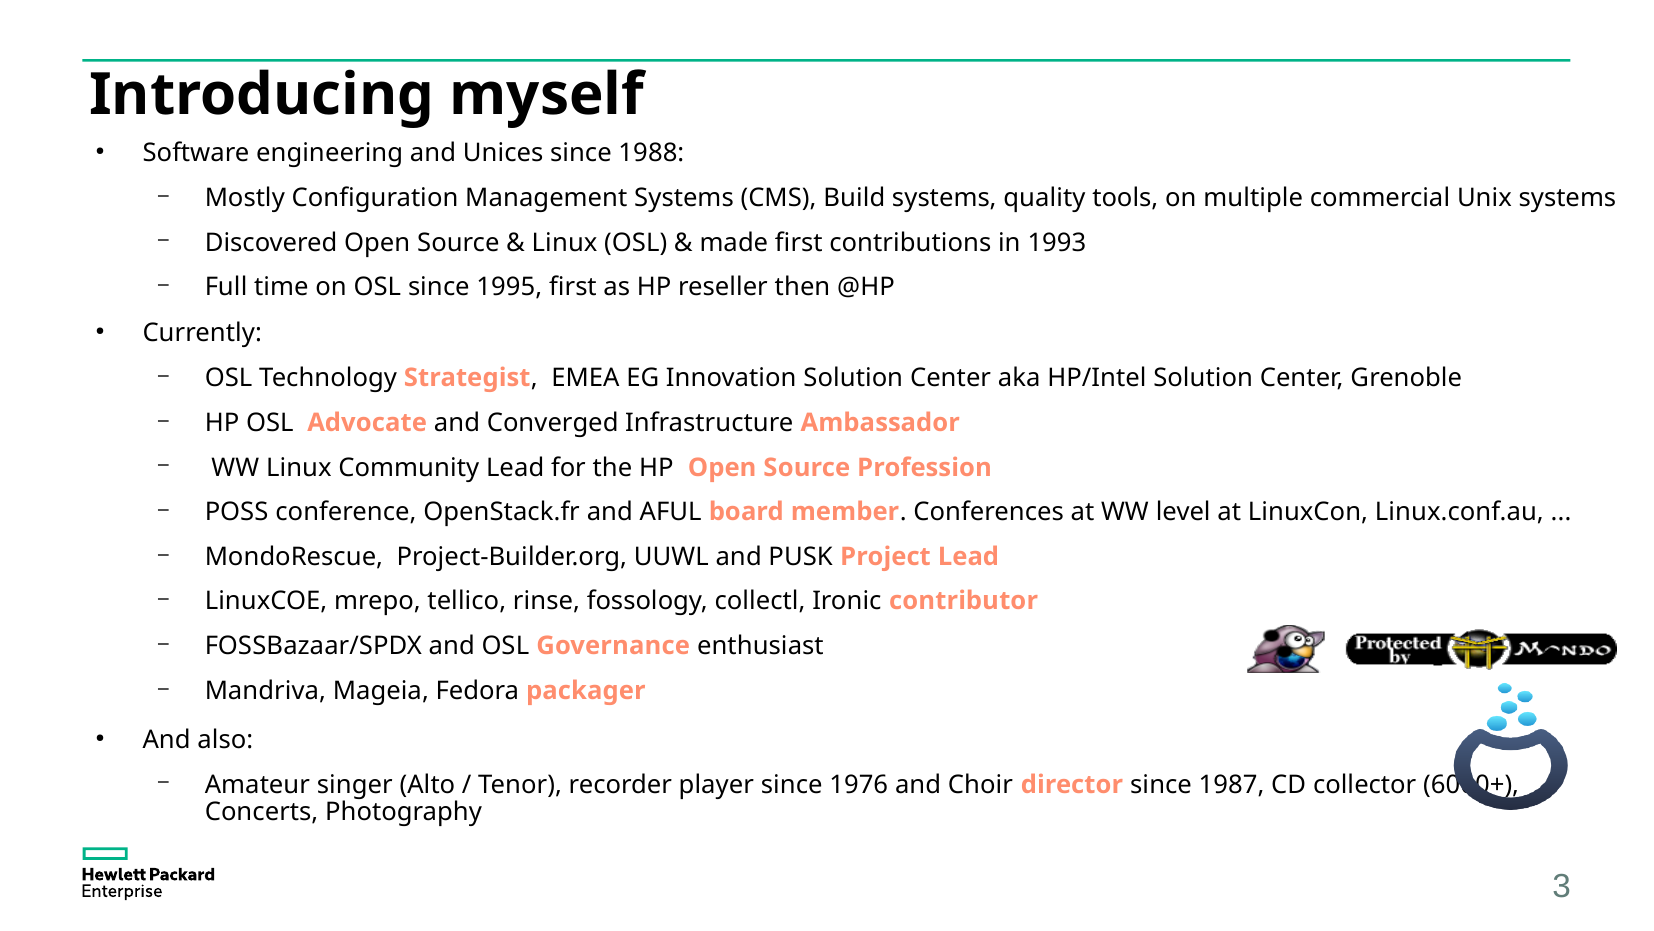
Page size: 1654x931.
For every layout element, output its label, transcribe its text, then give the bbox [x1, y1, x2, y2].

slide_number <numéro> [1498, 872, 1571, 904]
picture [1226, 606, 1617, 814]
title Introducing myself [89, 63, 1577, 132]
list Software engineering and Unices since 1988: Mostly Configuration Management Systems (CMS), Build systems, quality tools, on multiple commercial Unix systems Discovered Open Source & Linux (OSL) & made first contributions in 1993 Full time on OSL since 1995, first as HP reseller then @HP Currently: OSL Technology Strategist, EMEA EG Innovation Solution Center aka HP/Intel Solution Center, Grenoble HP OSL Advocate and Converged Infrastructure Ambassador WW Linux Community Lead for the HP Open Source Profession POSS conference, OpenStack.fr and AFUL board member. Conferences at WW level at LinuxCon, Linux.conf.au, ... MondoRescue, Project-Builder.org, UUWL and PUSK Project Lead LinuxCOE, mrepo, tellico, rinse, fossology, collectl, Ironic contributor FOSSBazaar/SPDX and OSL Governance enthusiast Mandriva, Mageia, Fedora packager And also: Amateur singer (Alto / Tenor), recorder player since 1976 and Choir director since 1987, CD collector (6000+), Concerts, Photography [65, 132, 1645, 856]
